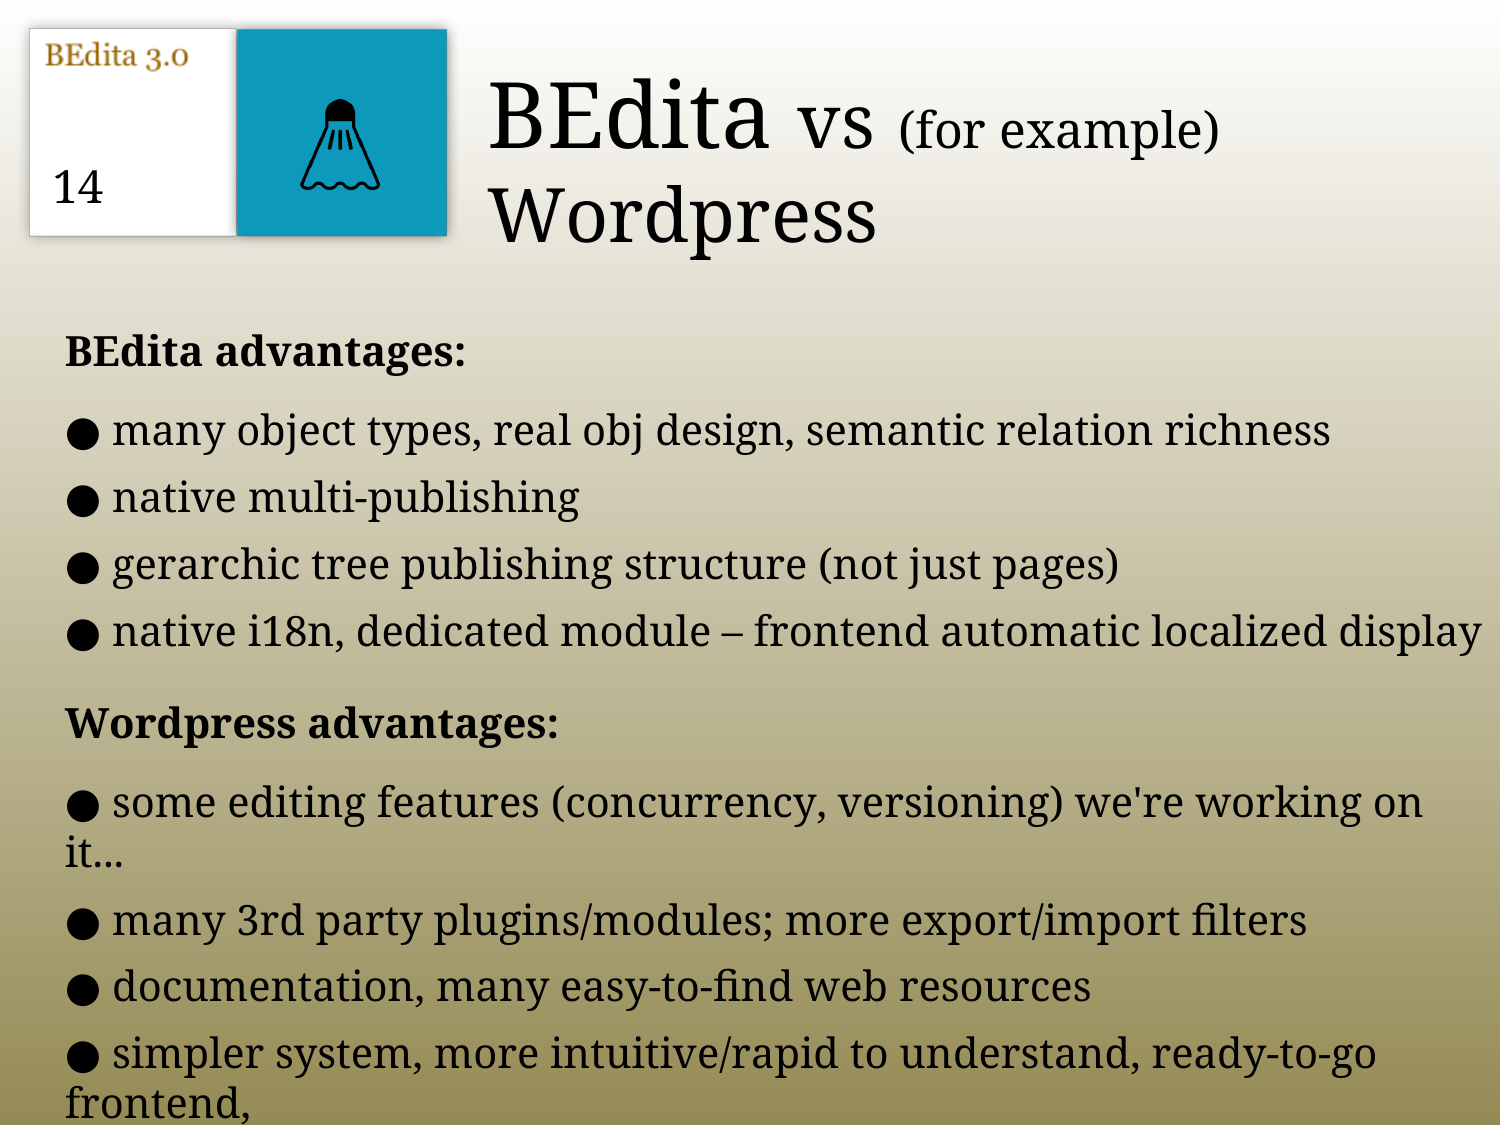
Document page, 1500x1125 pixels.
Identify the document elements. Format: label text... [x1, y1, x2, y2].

text_box <numero> [37, 147, 119, 207]
picture [0, 0, 462, 266]
text_box BEdita vs (for example) Wordpress [472, 48, 1477, 266]
text_box BEdita advantages: ● many object types, real obj design, semantic relation richness ● native multi-publishing ● gerarchic tree publishing structure (not just pages) ● native i18n, dedicated module – frontend automatic localized display Wordpress advantages: ● some editing features (concurrency, versioning) we're working on it... ● many 3rd party plugins/modules; more export/import filters ● documentation, many easy-to-find web resources ● simpler system, more intuitive/rapid to understand, ready-to-go frontend, ● different target (not jus designer/developer) [50, 317, 1500, 1125]
